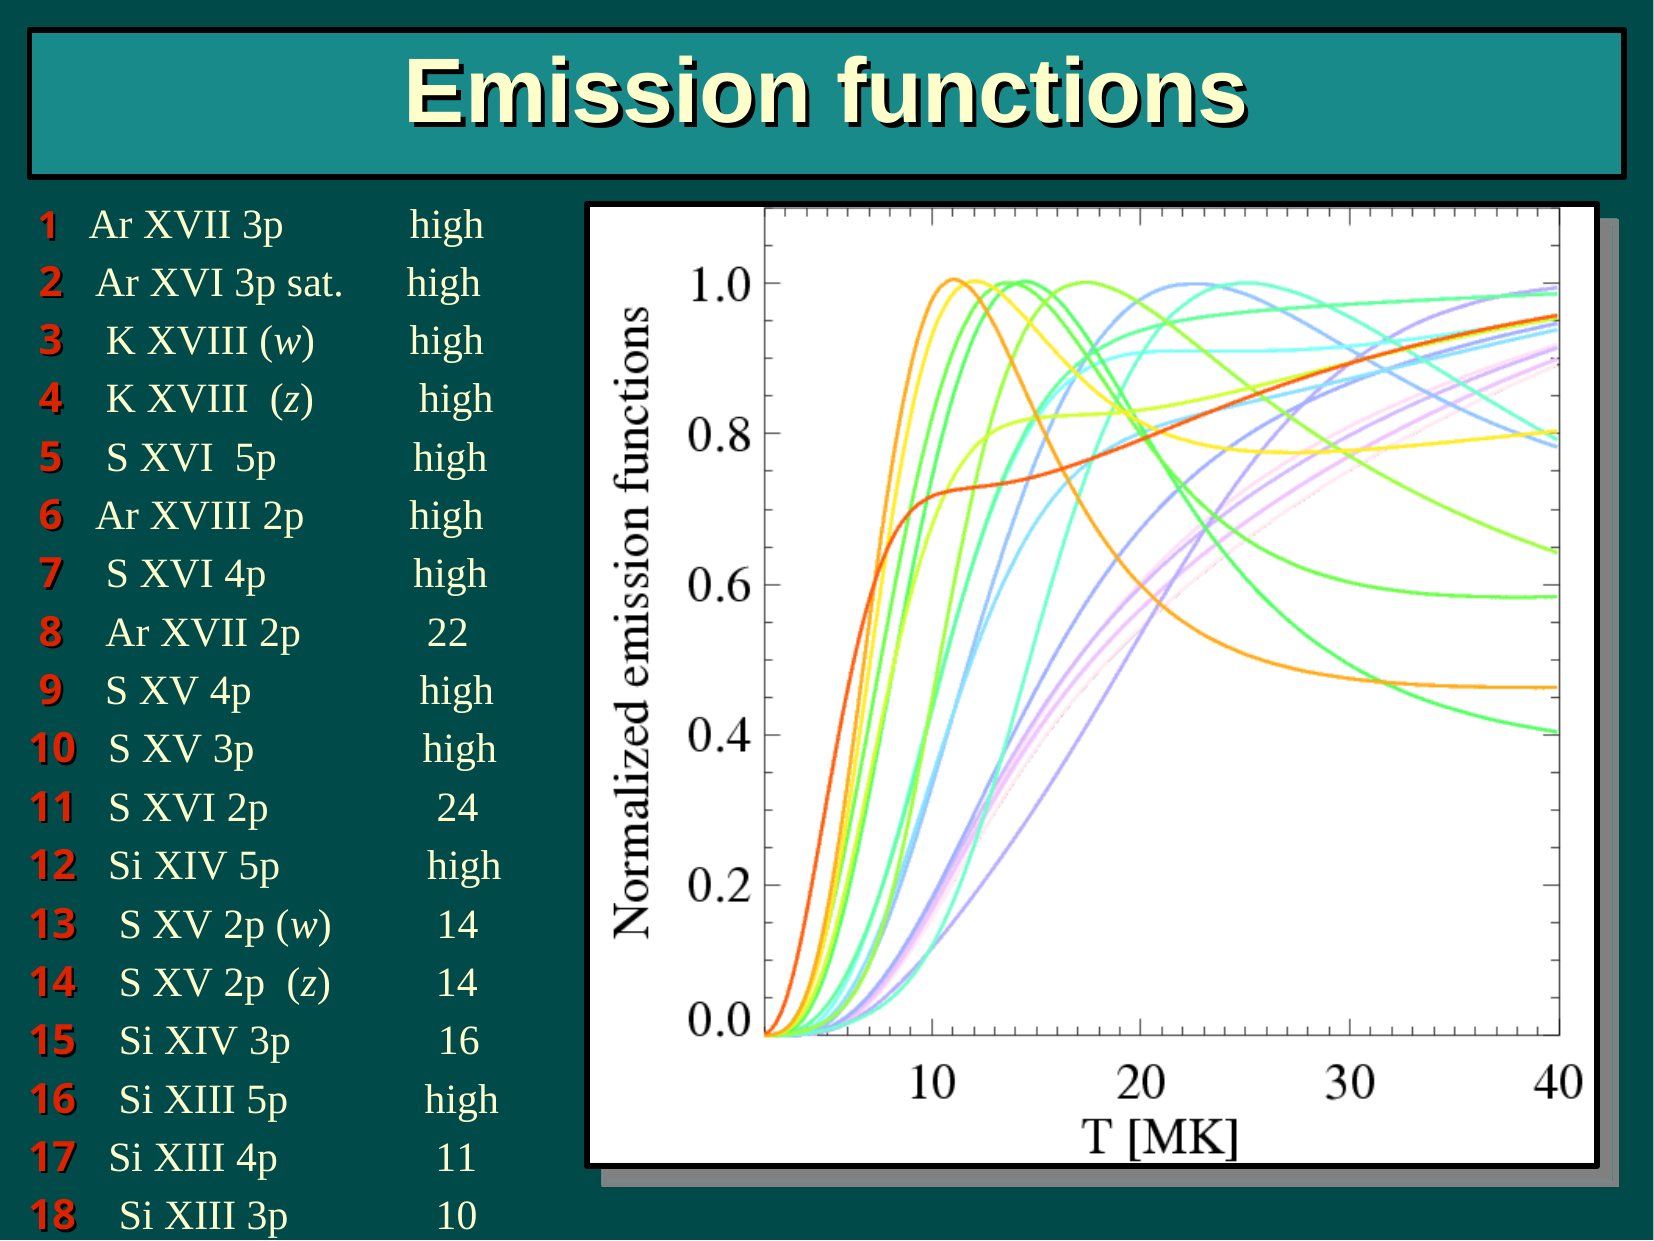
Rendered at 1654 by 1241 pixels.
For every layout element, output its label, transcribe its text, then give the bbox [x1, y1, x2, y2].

picture [589, 206, 1595, 1163]
text_box Emission functions [29, 29, 1625, 178]
text_box 1 Ar XVII 3p high 2 Ar XVI 3p sat. high 3 K XVIII (w) high 4 K XVIII (z) high 5 S XVI 5p high 6 Ar XVIII 2p high 7 S XVI 4p high 8 Ar XVII 2p 22 9 S XV 4p high 10 S XV 3p high 11 S XVI 2p 24 12 Si XIV 5p high 13 S XV 2p (w) 14 14 S XV 2p (z) 14 15 Si XIV 3p 16 16 Si XIII 5p high 17 Si XIII 4p 11 18 Si XIII 3p 10 19 Si XII 3p sat. high [13, 191, 534, 1184]
